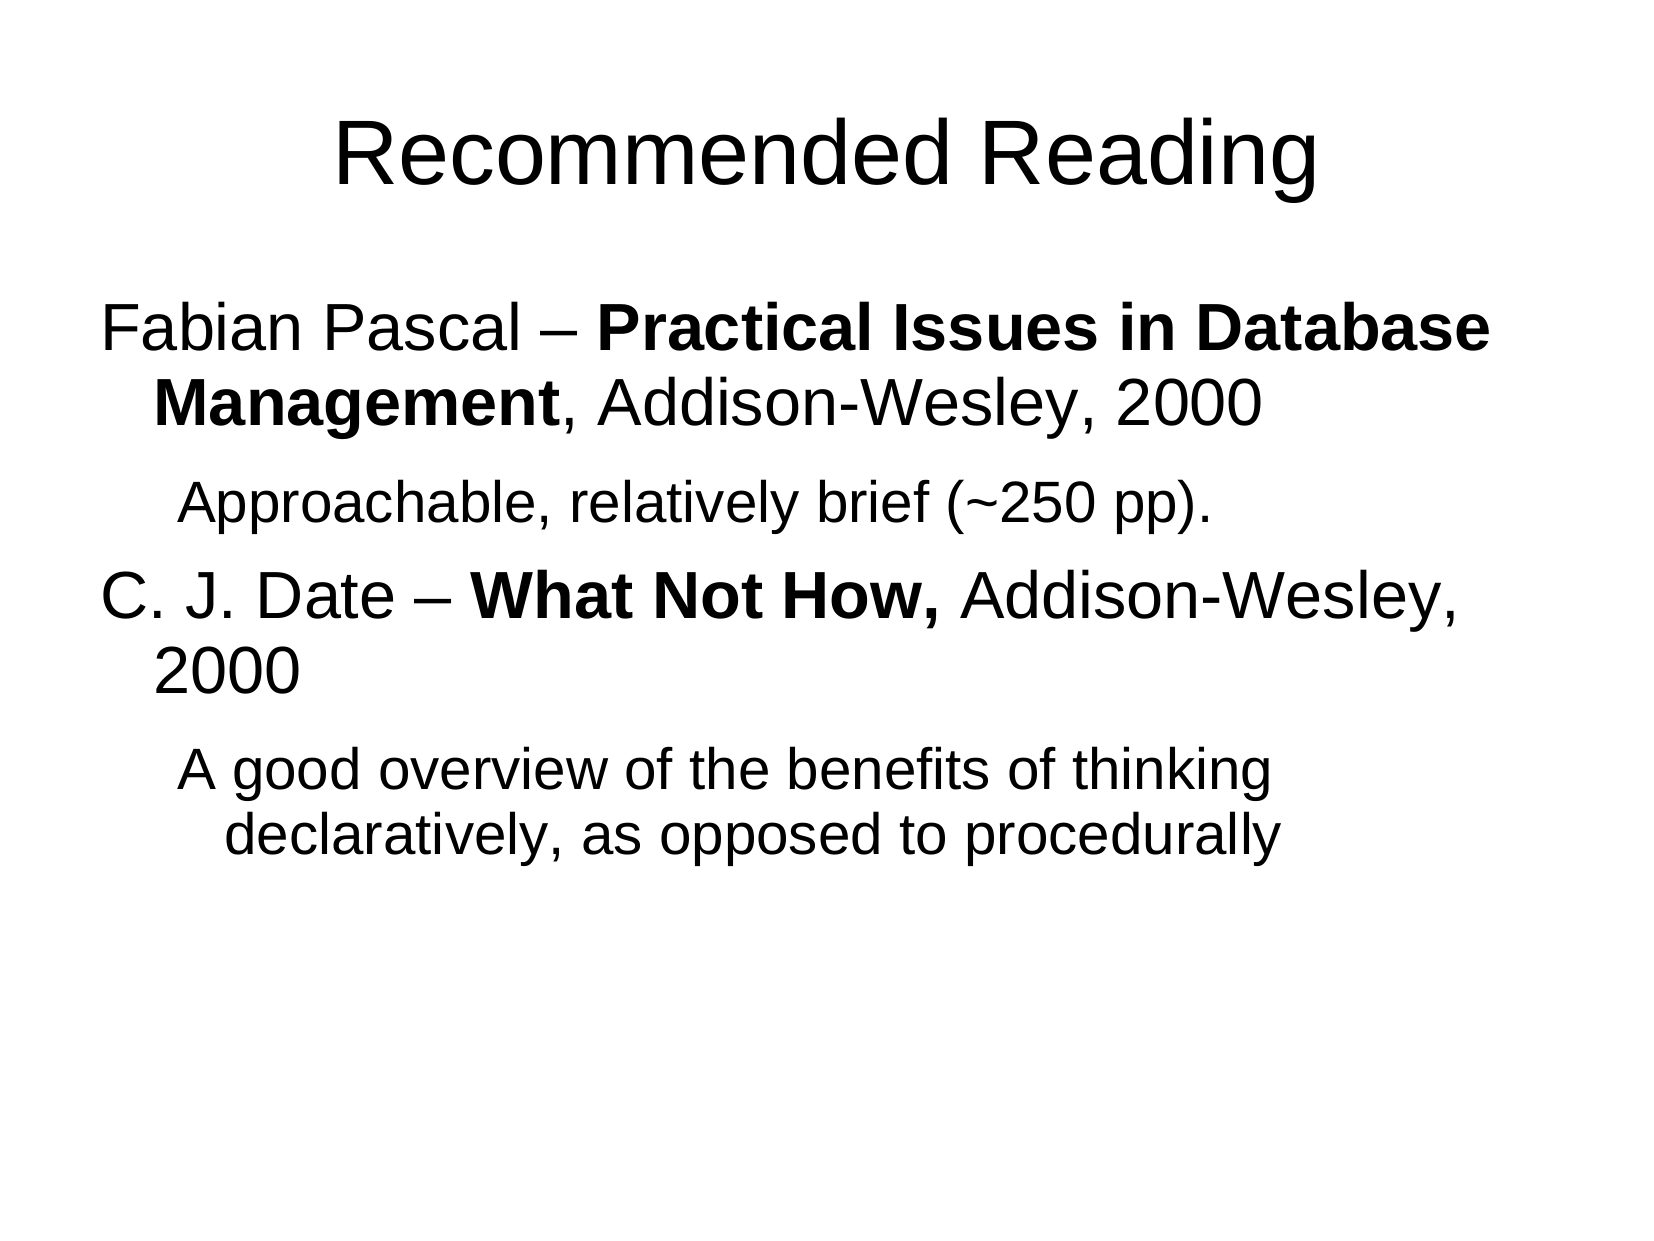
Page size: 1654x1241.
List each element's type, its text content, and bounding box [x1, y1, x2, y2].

title Recommended Reading [82, 56, 1571, 250]
list Fabian Pascal – Practical Issues in Database Management, Addison-Wesley, 2000 Approachable, relatively brief (~250 pp). C. J. Date – What Not How, Addison-Wesley, 2000 A good overview of the benefits of thinking declaratively, as opposed to procedurally [82, 290, 1571, 1094]
